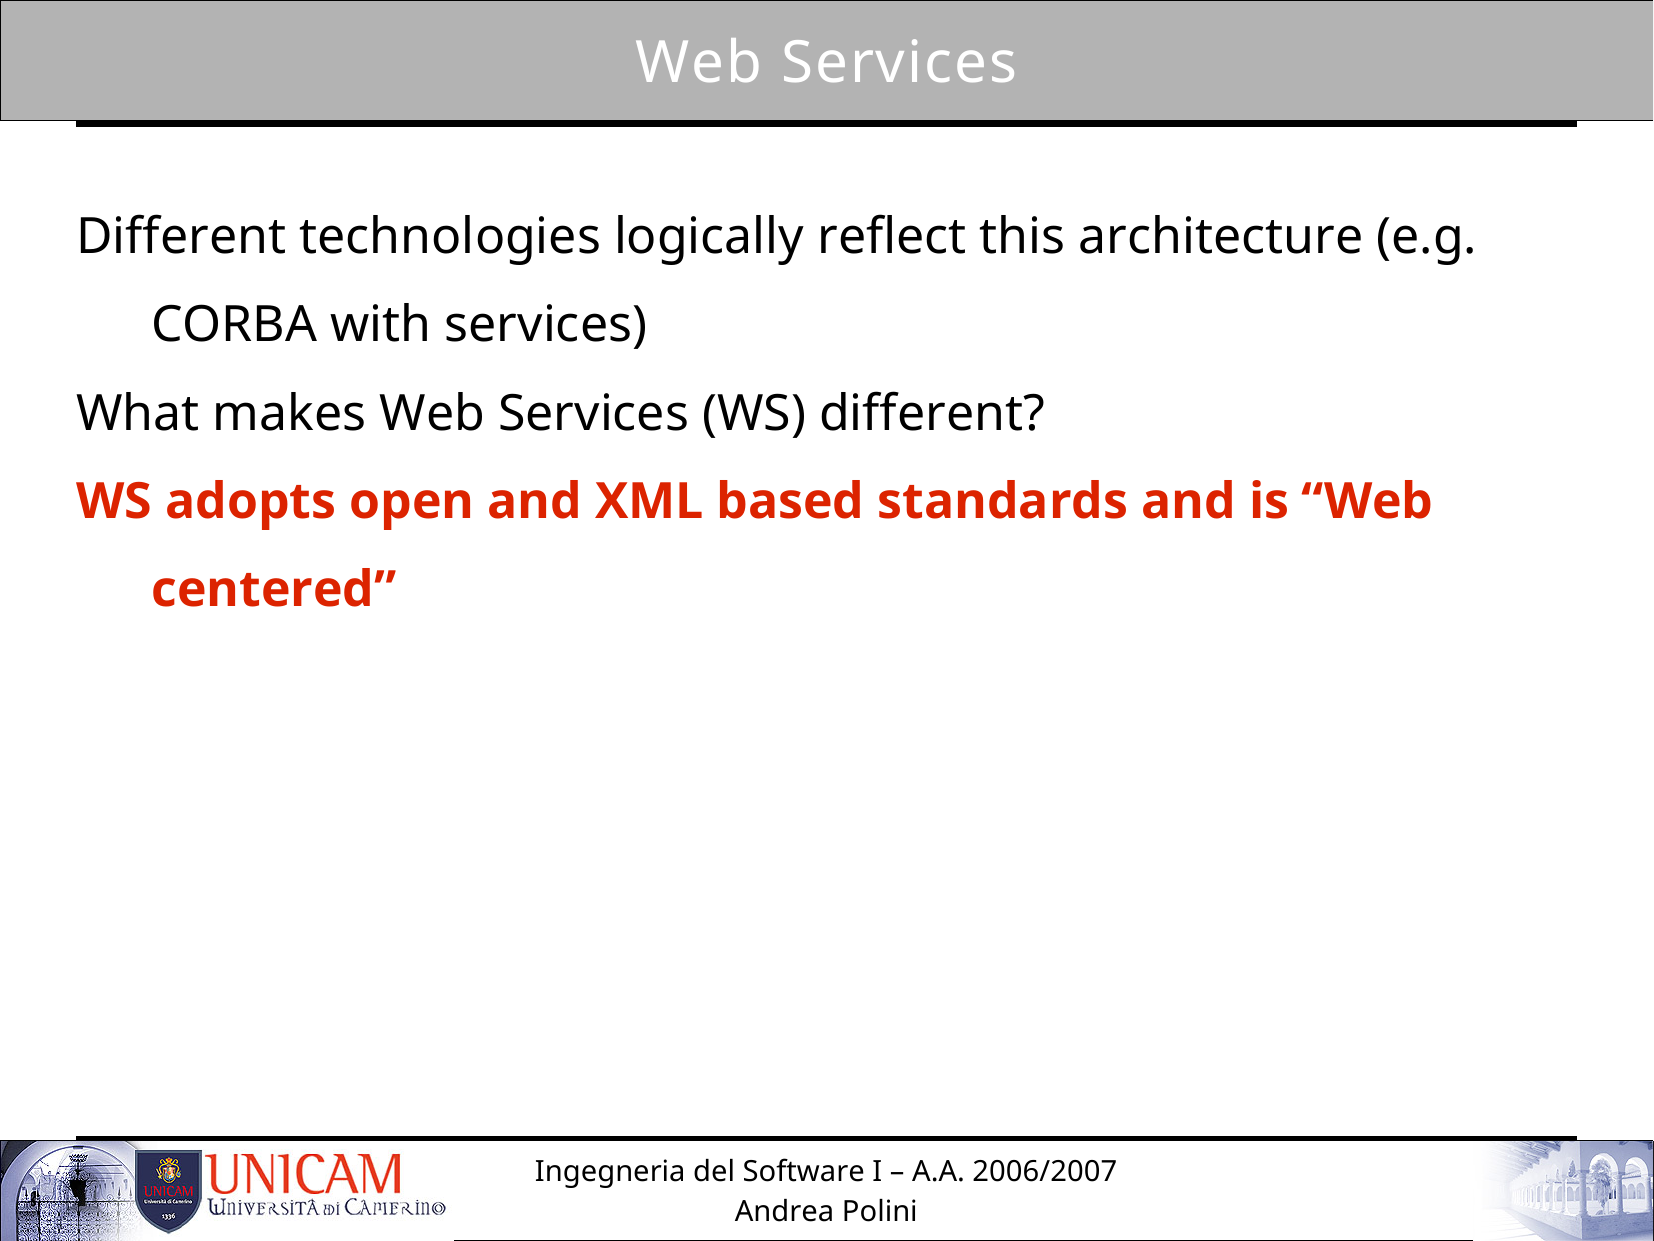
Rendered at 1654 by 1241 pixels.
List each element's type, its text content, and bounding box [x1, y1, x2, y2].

picture [1473, 1141, 1654, 1241]
title Web Services [0, 0, 1653, 121]
list Different technologies logically reflect this architecture (e.g. CORBA with services) What makes Web Services (WS) different? WS adopts open and XML based standards and is “Web centered” [76, 200, 1577, 703]
picture [0, 1141, 454, 1241]
